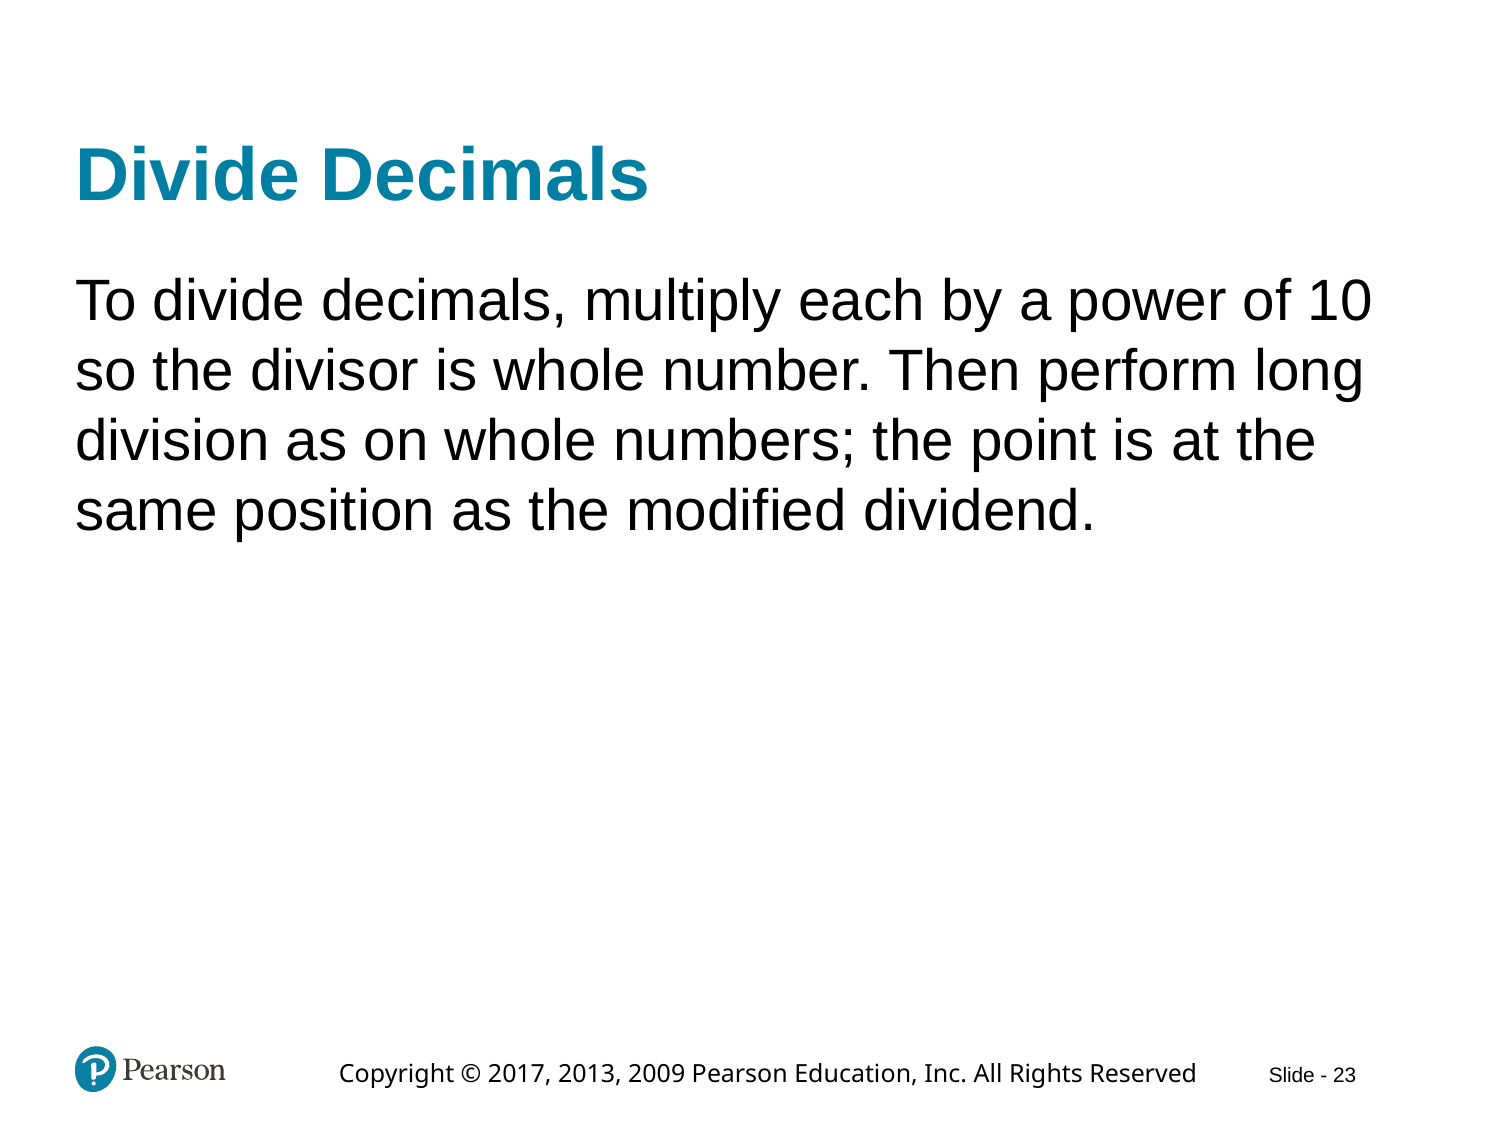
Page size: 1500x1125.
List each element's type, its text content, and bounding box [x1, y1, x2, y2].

title Divide Decimals [75, 35, 1425, 216]
list To divide decimals, multiply each by a power of 10 so the divisor is whole number. Then perform long division as on whole numbers; the point is at the same position as the modified dividend. [75, 262, 1425, 572]
